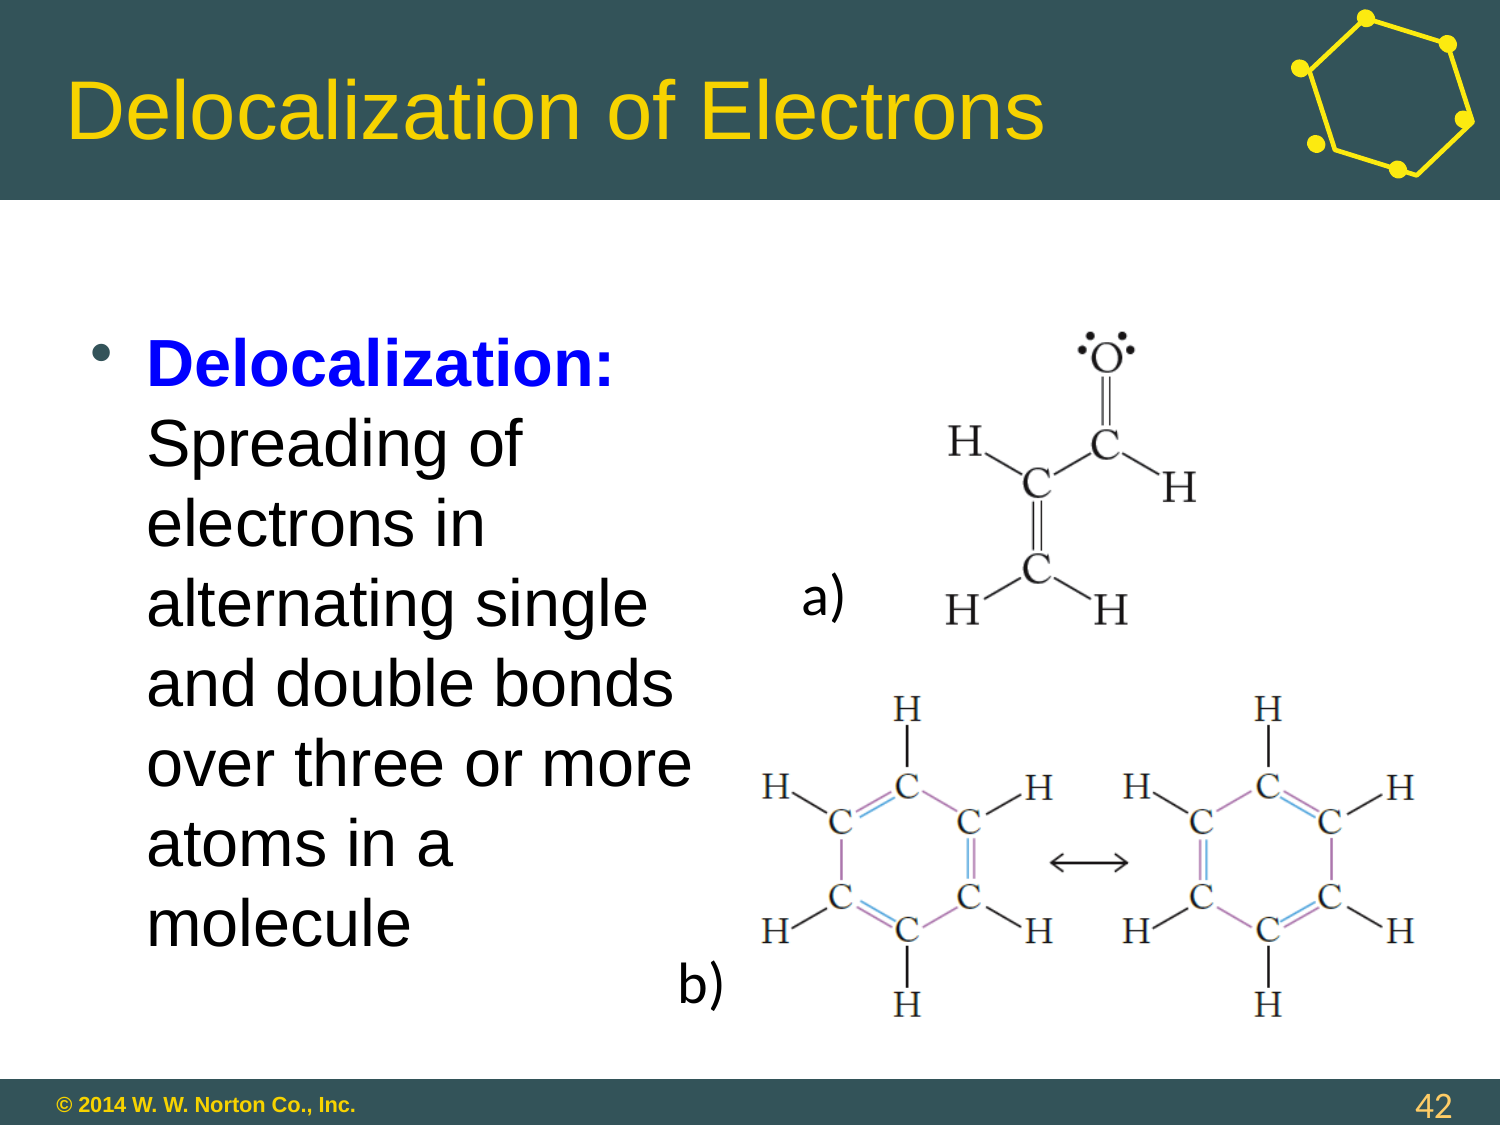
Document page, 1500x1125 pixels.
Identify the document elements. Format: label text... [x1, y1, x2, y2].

list Delocalization: Spreading of electrons in alternating single and double bonds over three or more atoms in a molecule [75, 312, 725, 925]
picture [912, 324, 1200, 630]
title Delocalization of Electrons [50, 12, 1325, 200]
text_box a) [786, 549, 863, 635]
picture [747, 687, 1425, 1035]
slide_number <number> [1400, 1073, 1475, 1125]
text_box b) [663, 937, 742, 1023]
